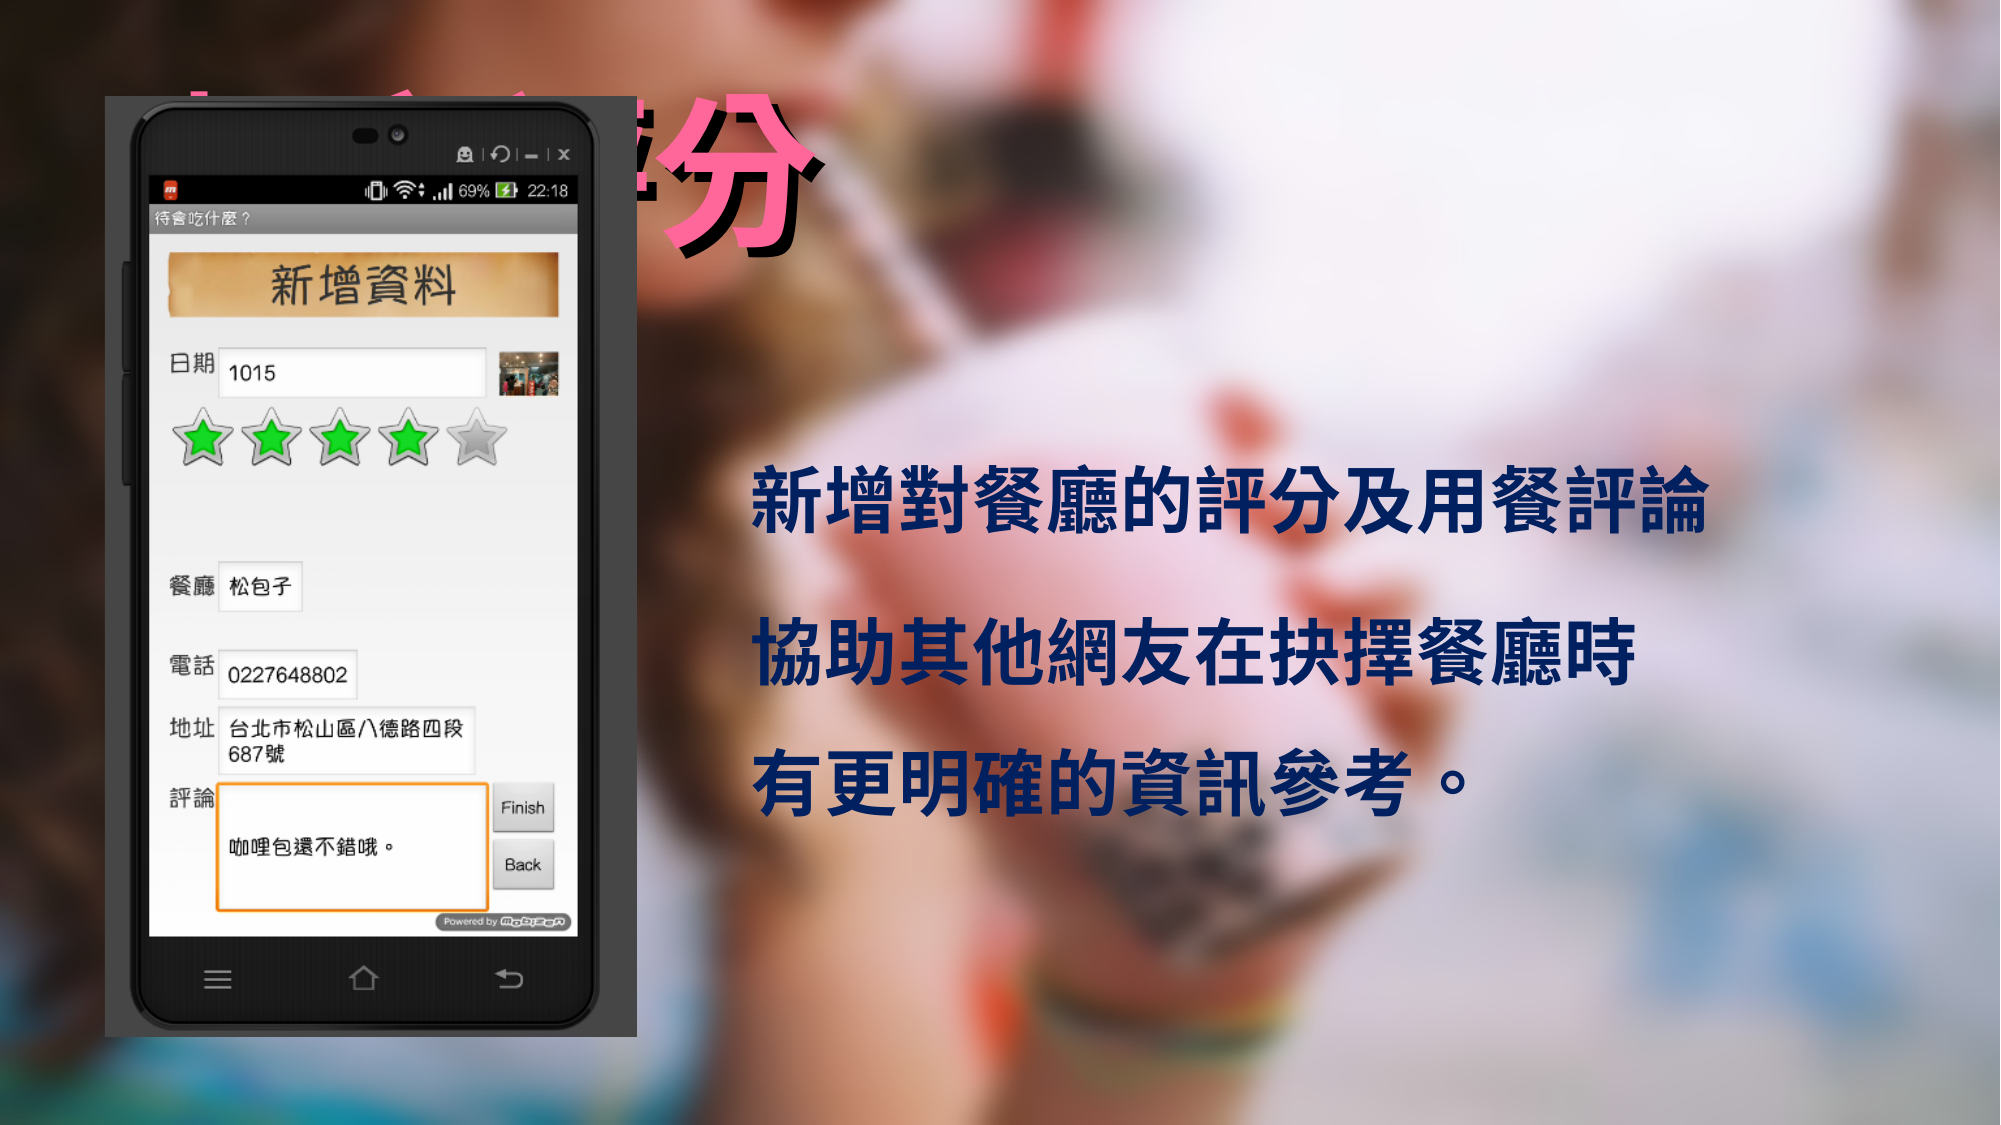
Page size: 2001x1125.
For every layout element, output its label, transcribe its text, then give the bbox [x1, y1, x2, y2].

picture [0, 0, 2000, 1125]
title 餐廳評分 [137, 59, 1863, 278]
text_box 新增對餐廳的評分及用餐評論 協助其他網友在抉擇餐廳時 有更明確的資訊參考。 [735, 294, 1887, 1012]
